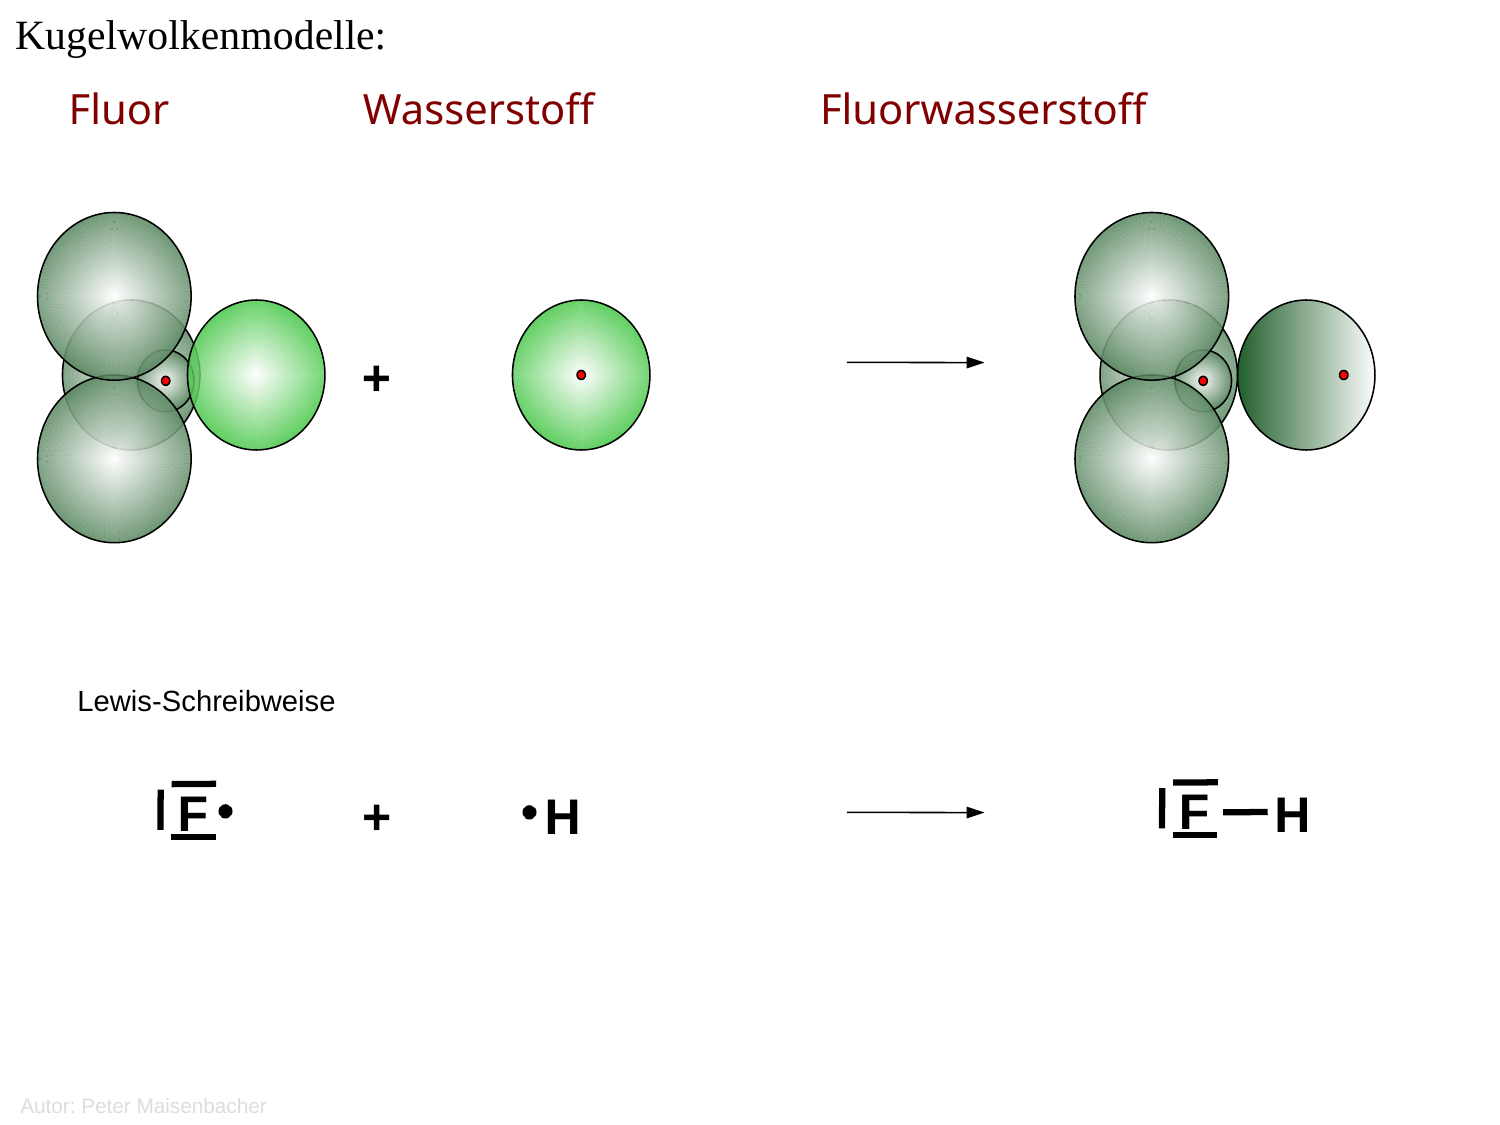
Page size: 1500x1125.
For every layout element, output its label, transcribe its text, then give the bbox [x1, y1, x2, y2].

text_box Kugelwolkenmodelle: Fluor Wasserstoff Fluorwasserstoff [0, 0, 1500, 140]
picture [215, 798, 236, 823]
text_box Lewis-Schreibweise [62, 675, 350, 726]
text_box [512, 299, 651, 451]
text_box + [347, 776, 407, 852]
picture [519, 800, 540, 824]
text_box F [1164, 772, 1225, 848]
text_box H [1259, 774, 1326, 850]
text_box Autor: Peter Maisenbacher [0, 1074, 288, 1125]
text_box [1074, 212, 1376, 543]
text_box F [162, 773, 224, 849]
text_box + [346, 337, 407, 413]
text_box [37, 212, 325, 543]
text_box H [529, 776, 597, 852]
